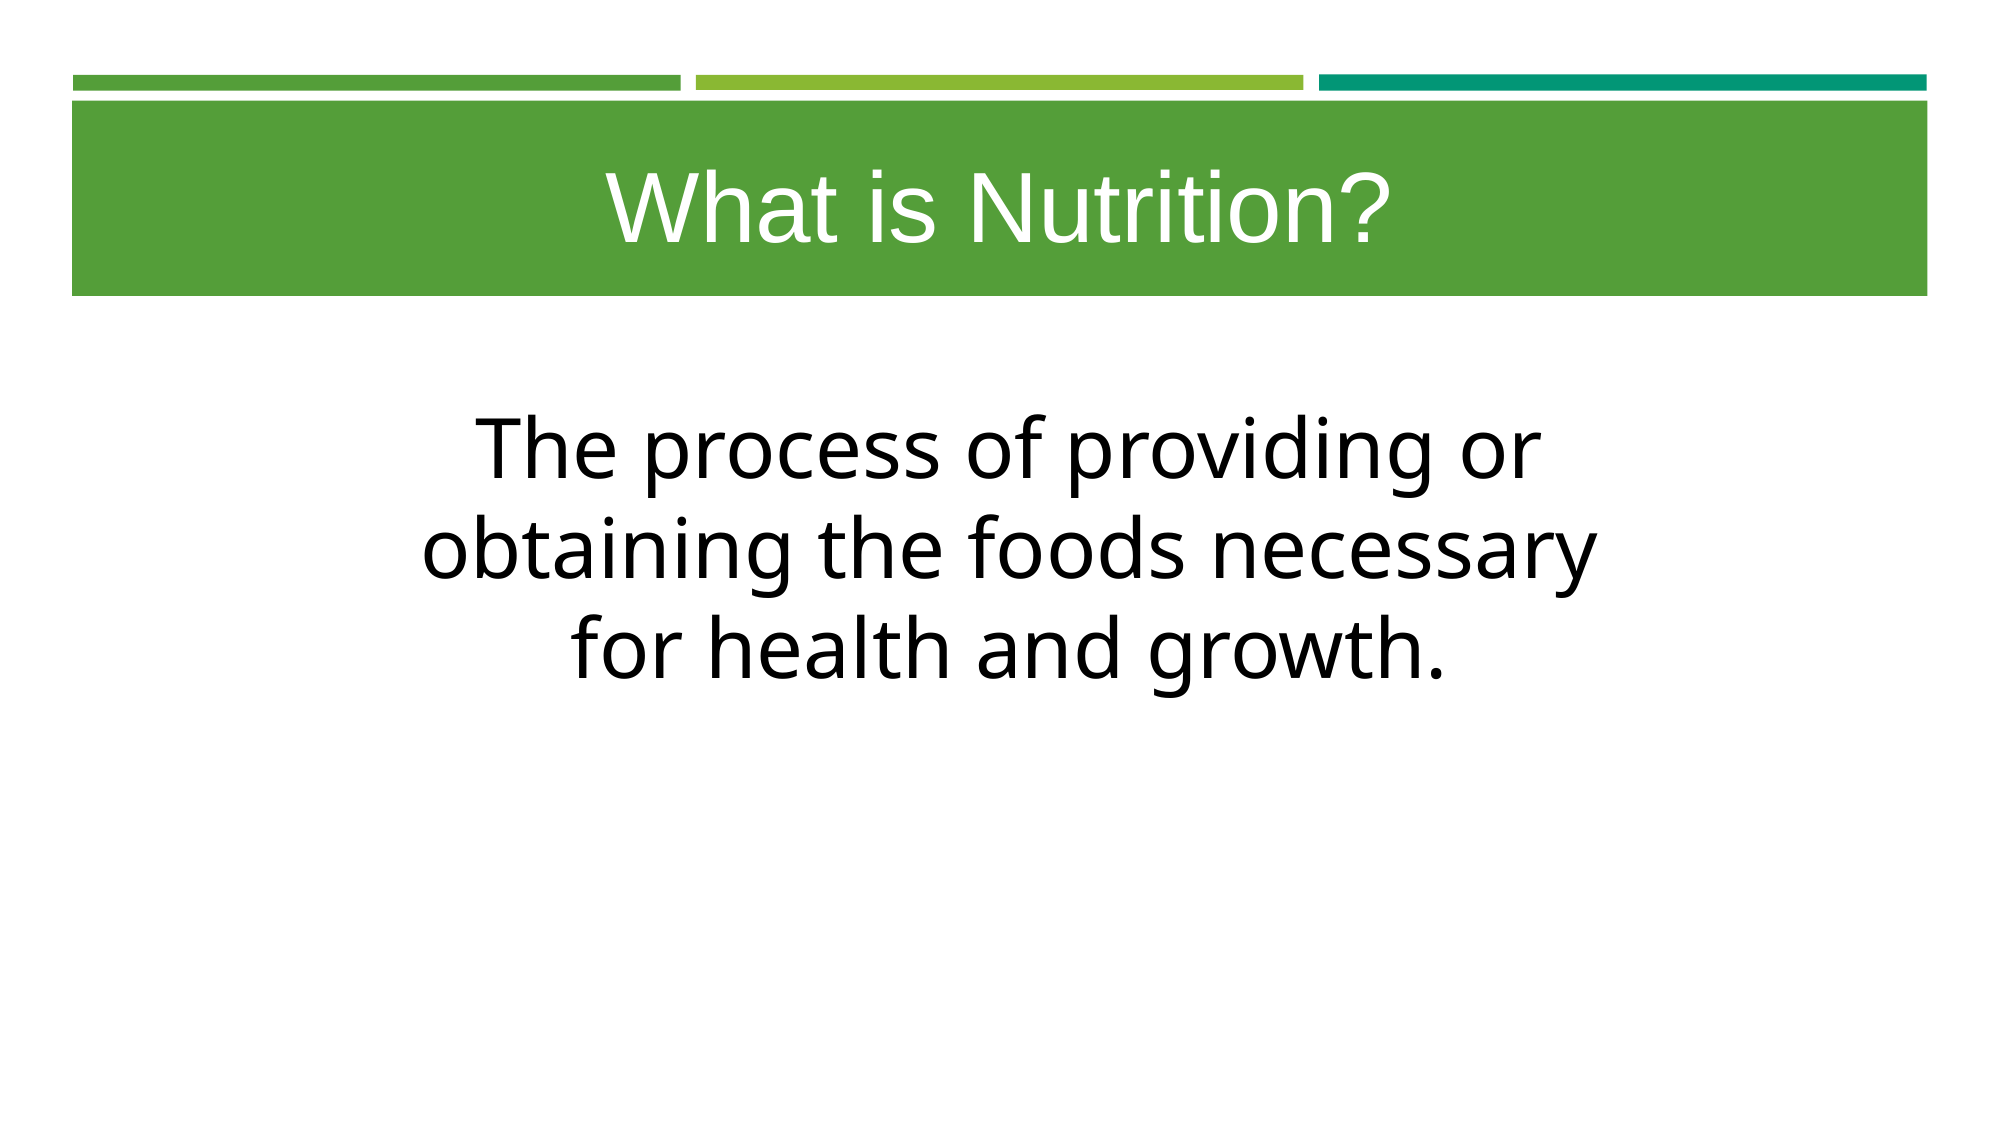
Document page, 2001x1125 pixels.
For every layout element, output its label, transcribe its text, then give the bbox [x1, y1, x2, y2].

list The process of providing or obtaining the foods necessary for health and growth. [369, 387, 1651, 962]
title What is Nutrition? [95, 15, 1905, 276]
